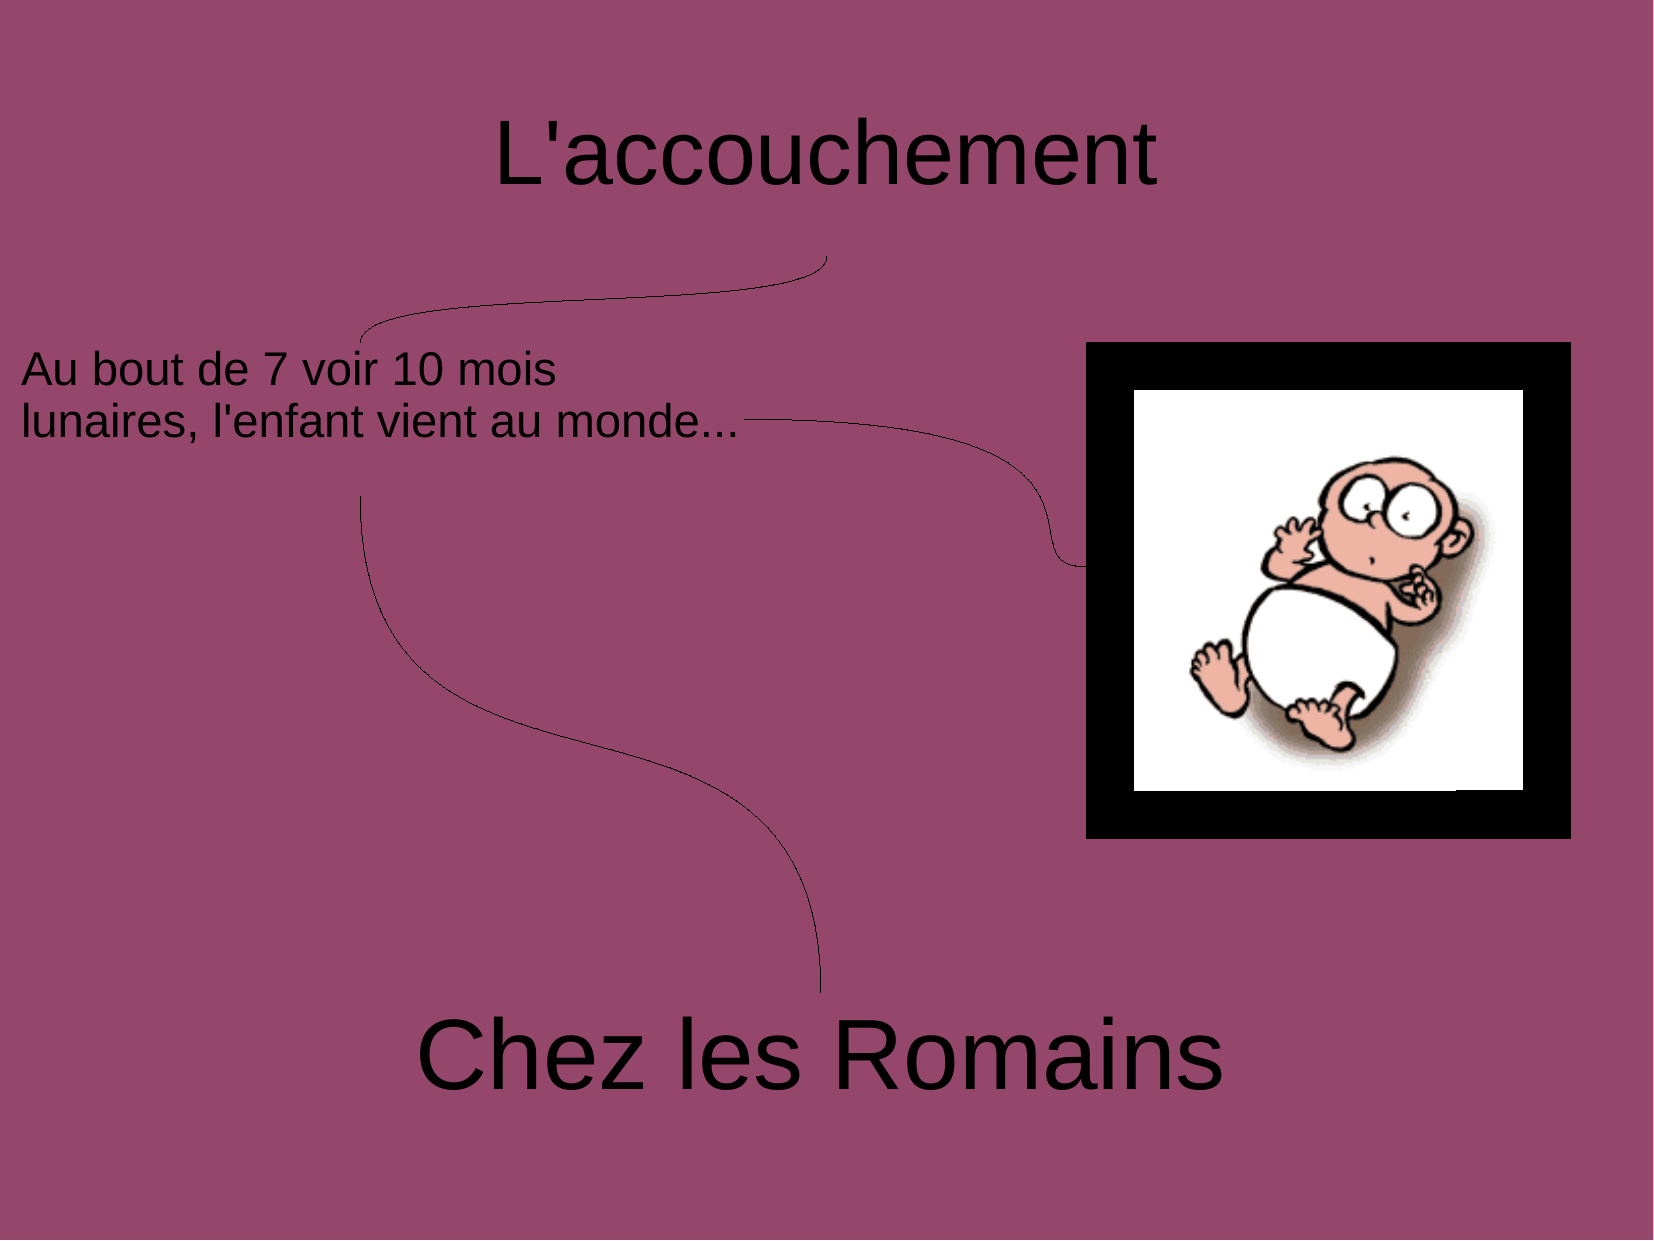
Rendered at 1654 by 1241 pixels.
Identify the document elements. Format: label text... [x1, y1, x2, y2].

title L'accouchement [82, 49, 1571, 257]
picture [1134, 390, 1523, 791]
text_box Chez les Romains [141, 992, 1501, 1119]
text_box [1086, 342, 1571, 839]
text_box Au bout de 7 voir 10 mois lunaires, l'enfant vient au monde... [0, 342, 745, 497]
